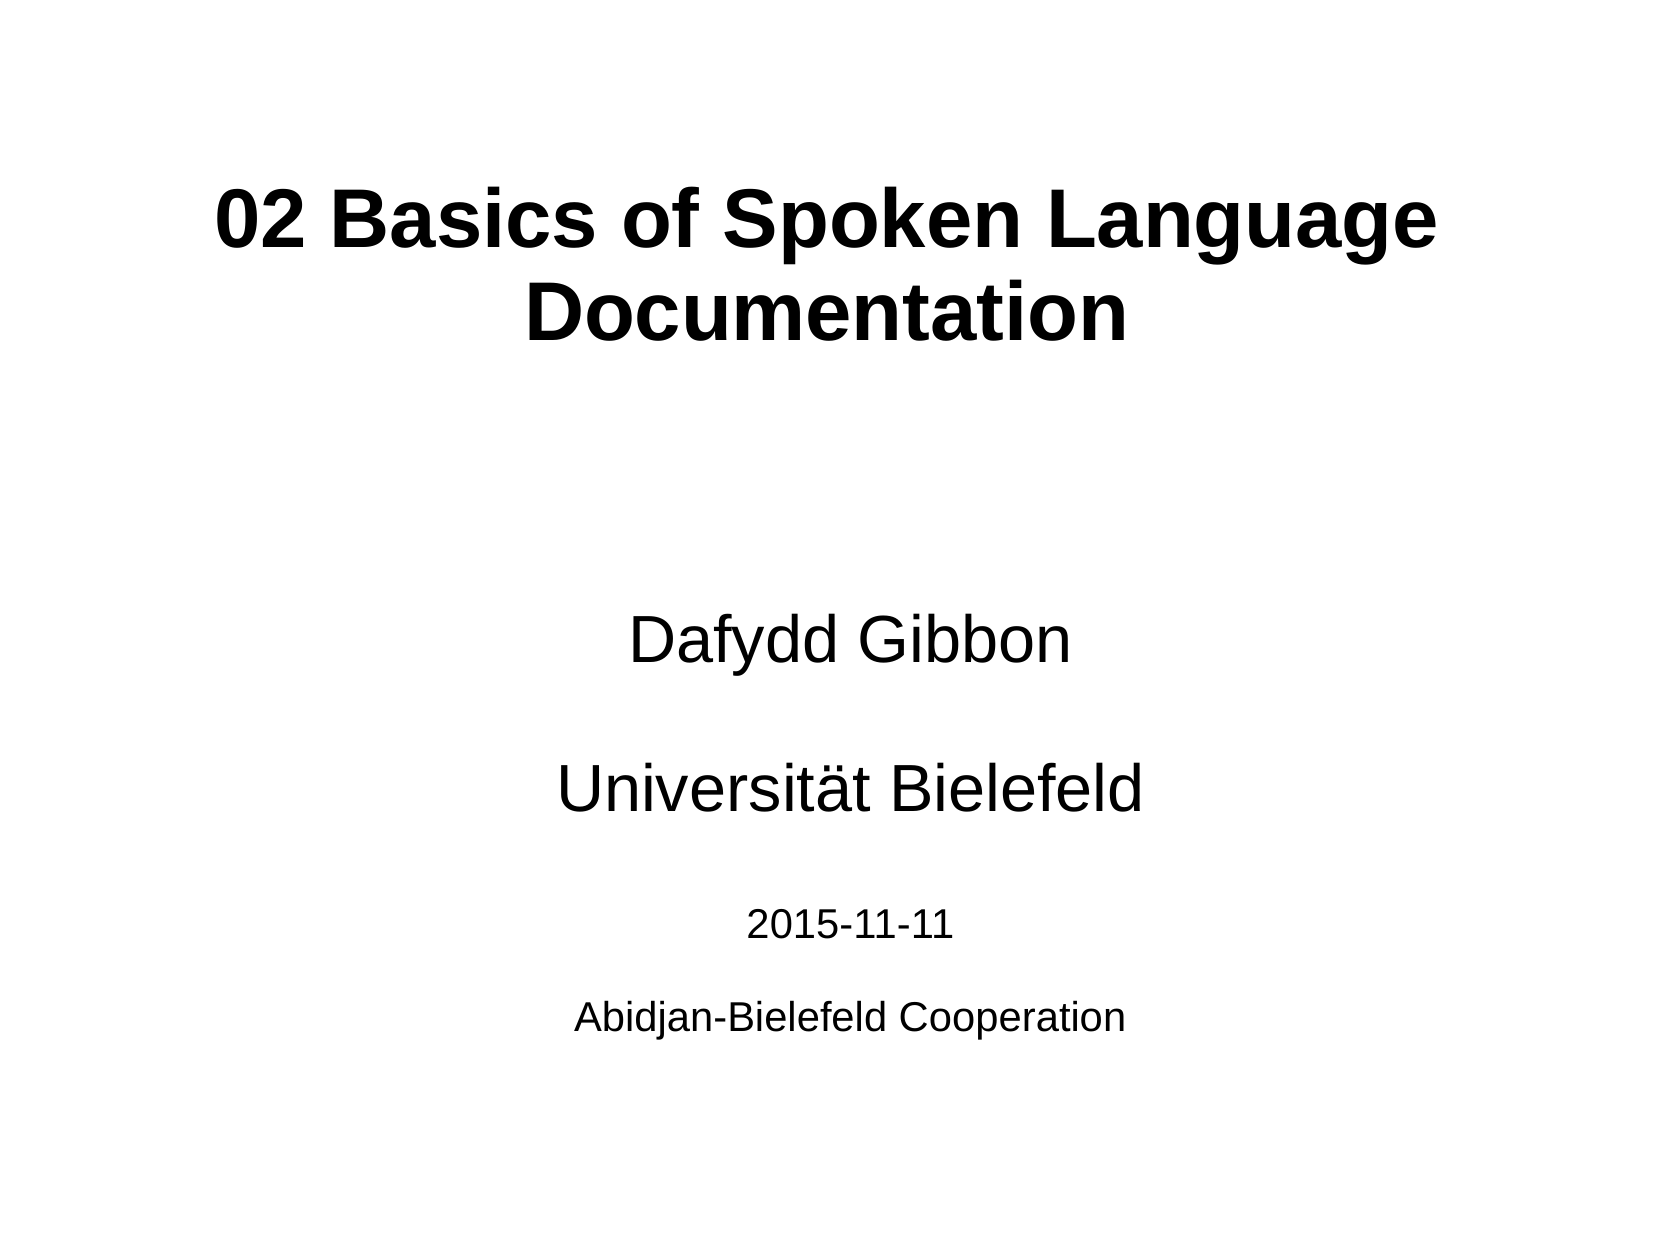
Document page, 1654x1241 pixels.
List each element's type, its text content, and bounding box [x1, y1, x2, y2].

title 02 Basics of Spoken Language Documentation [82, 161, 1571, 369]
subtitle Dafydd Gibbon Universität Bielefeld 2015-11-11 Abidjan-Bielefeld Cooperation [82, 537, 1619, 1105]
